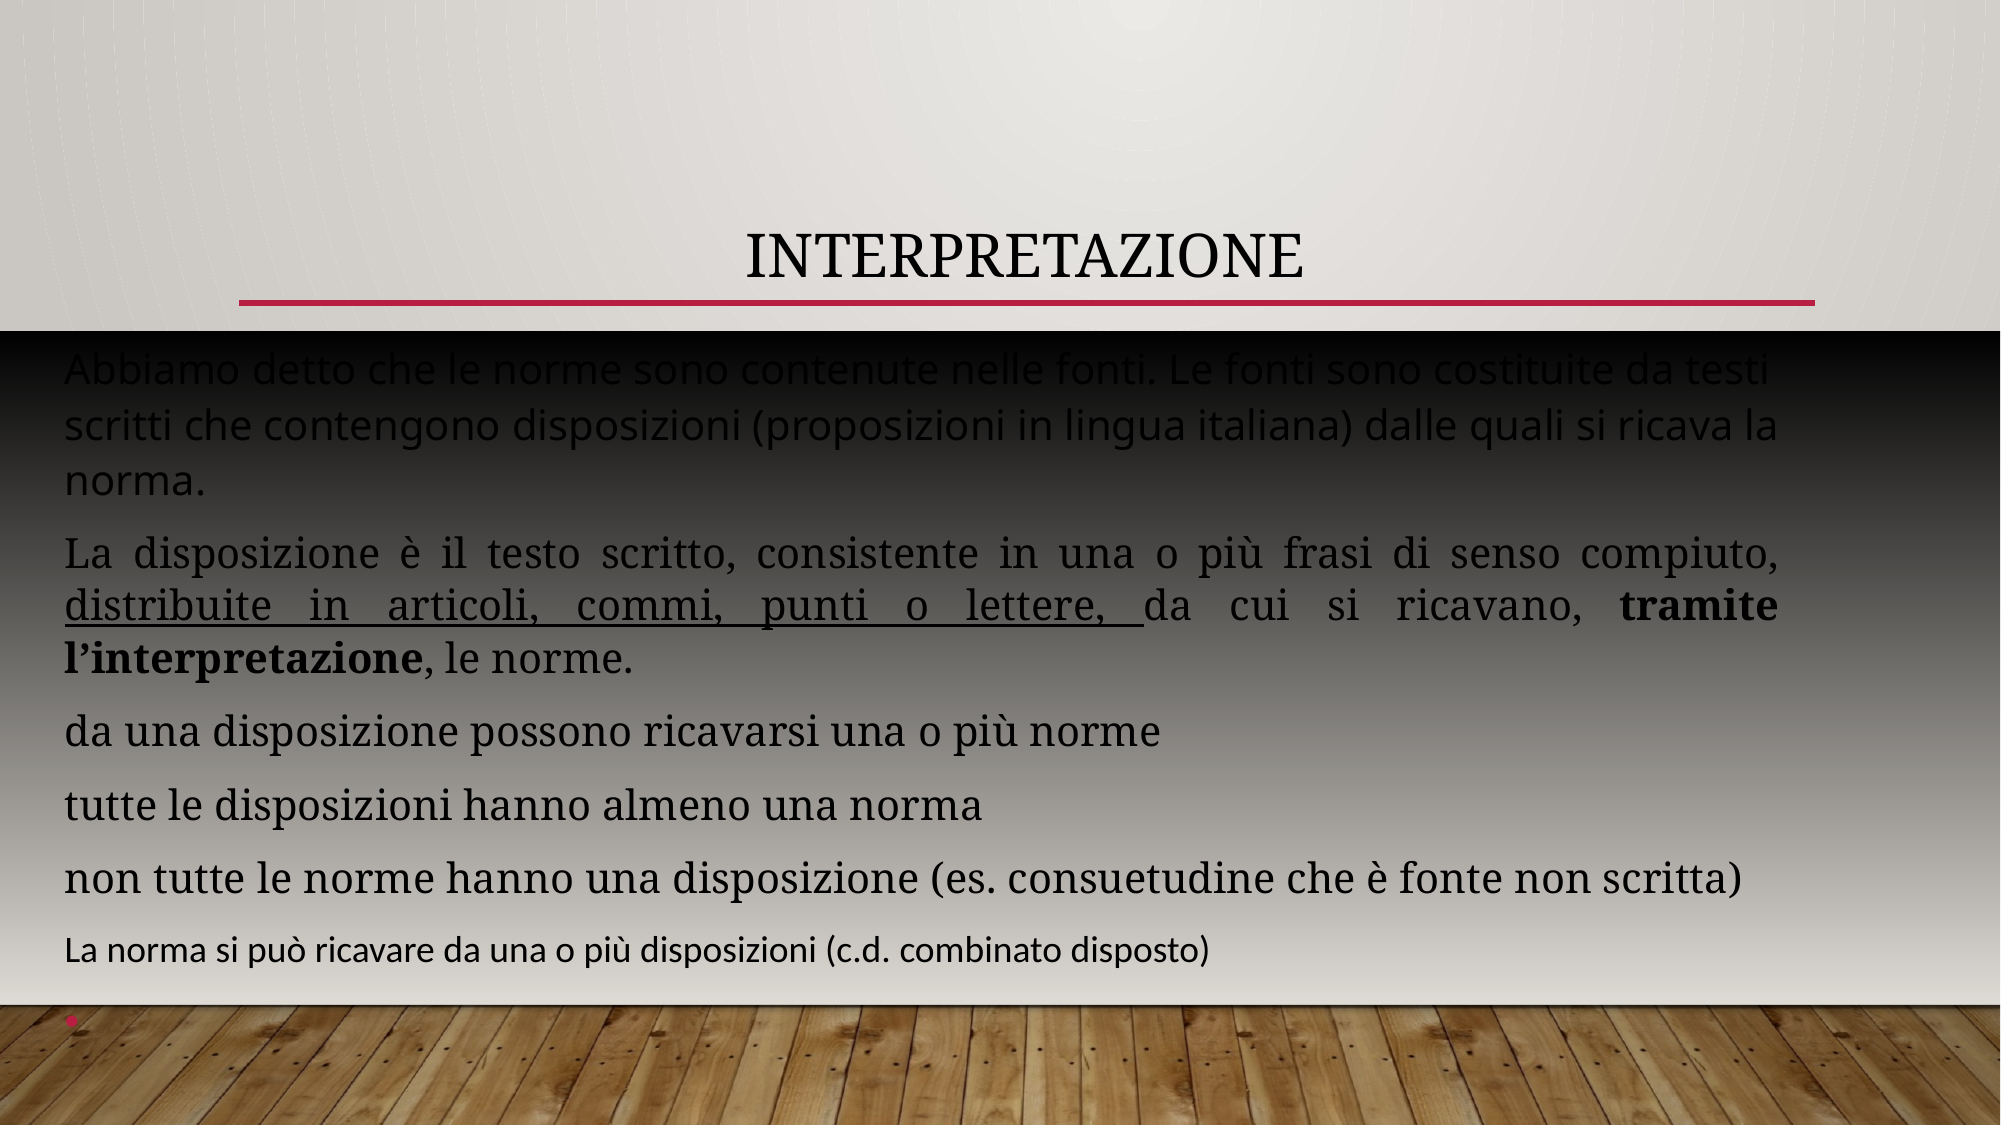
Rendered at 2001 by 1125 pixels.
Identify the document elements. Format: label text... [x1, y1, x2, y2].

list Abbiamo detto che le norme sono contenute nelle fonti. Le fonti sono costituite da testi scritti che contengono disposizioni (proposizioni in lingua italiana) dalle quali si ricava la norma. La disposizione è il testo scritto, consistente in una o più frasi di senso compiuto, distribuite in articoli, commi, punti o lettere, da cui si ricavano, tramite l’interpretazione, le norme. da una disposizione possono ricavarsi una o più norme tutte le disposizioni hanno almeno una norma non tutte le norme hanno una disposizione (es. consuetudine che è fonte non scritta) La norma si può ricavare da una o più disposizioni (c.d. combinato disposto) [49, 330, 1814, 999]
title interpretazione [238, 218, 1814, 305]
